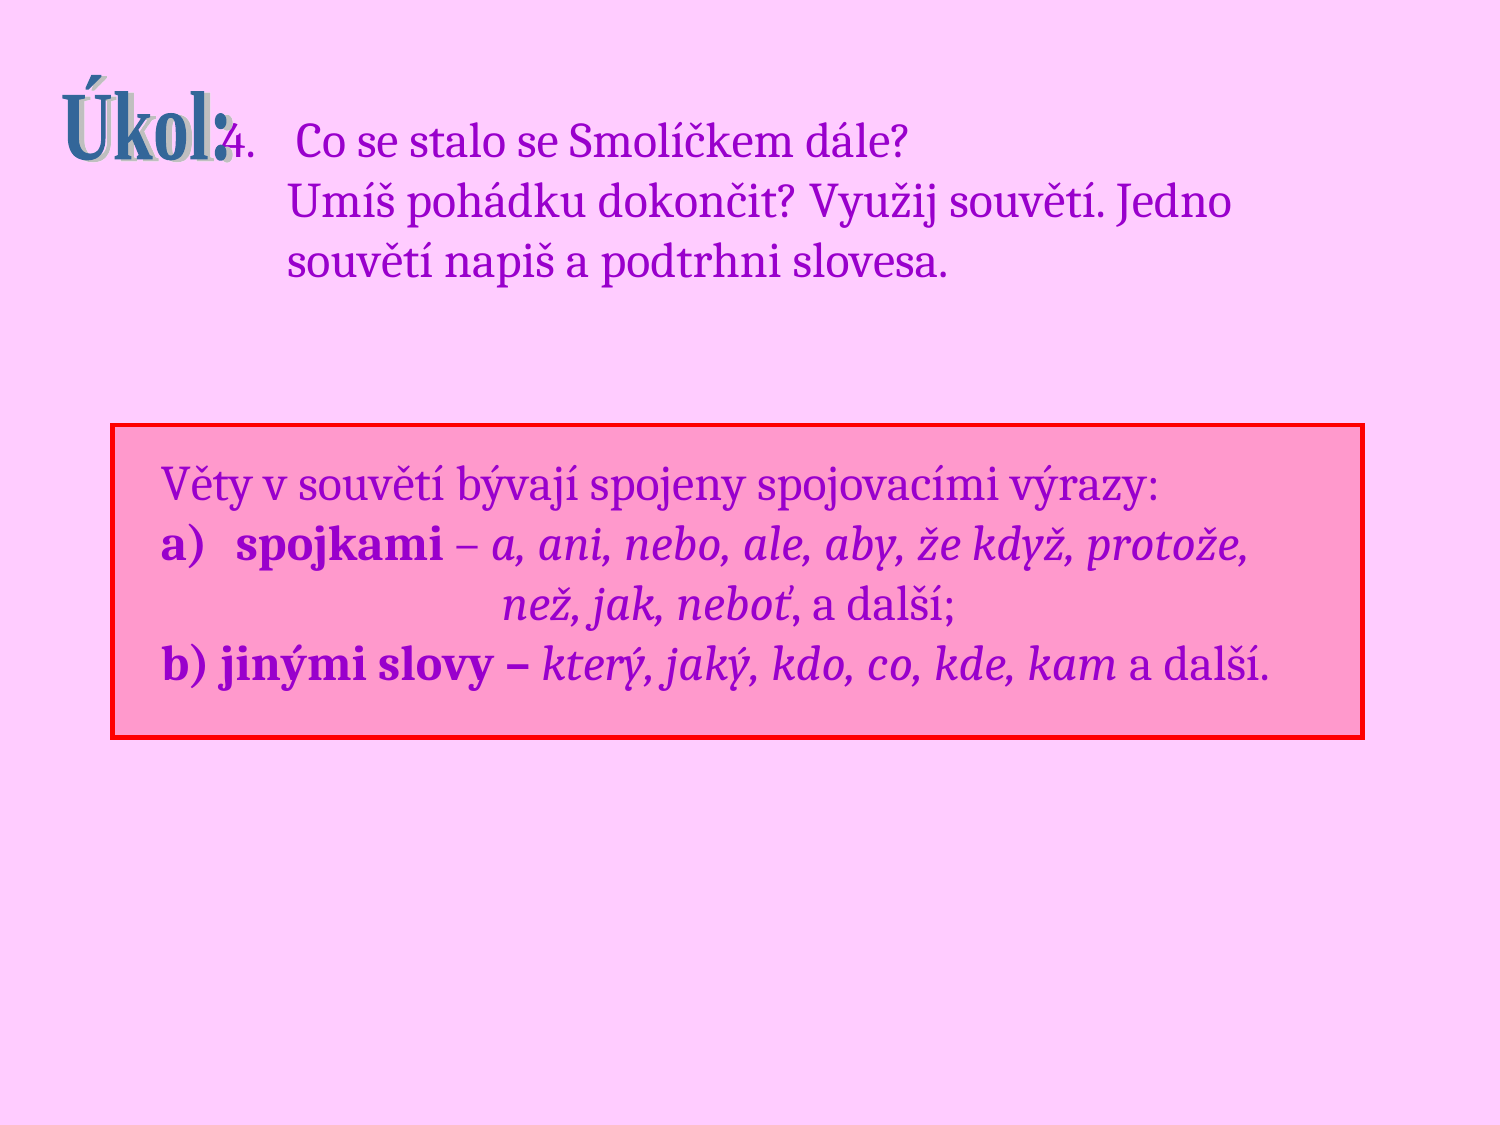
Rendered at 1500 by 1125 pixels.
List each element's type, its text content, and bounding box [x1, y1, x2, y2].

text_box Věty v souvětí bývají spojeny spojovacími výrazy: spojkami – a, ani, nebo, ale, aby, že když, protože, než, jak, neboť, a další; b) jinými slovy – který, jaký, kdo, co, kde, kam a další. [146, 442, 1435, 699]
text_box Úkol: [214, 144, 227, 161]
text_box Úkol: [155, 112, 187, 161]
text_box Úkol: [85, 74, 102, 90]
text_box Co se stalo se Smolíčkem dále? Umíš pohádku dokončit? Využij souvětí. Jedno souvětí napiš a podtrhni slovesa. [206, 99, 1409, 296]
text_box Úkol: [62, 94, 111, 161]
text_box Úkol: [214, 113, 227, 130]
text_box Úkol: [190, 91, 208, 160]
text_box [112, 424, 1363, 738]
text_box Úkol: [114, 91, 153, 160]
